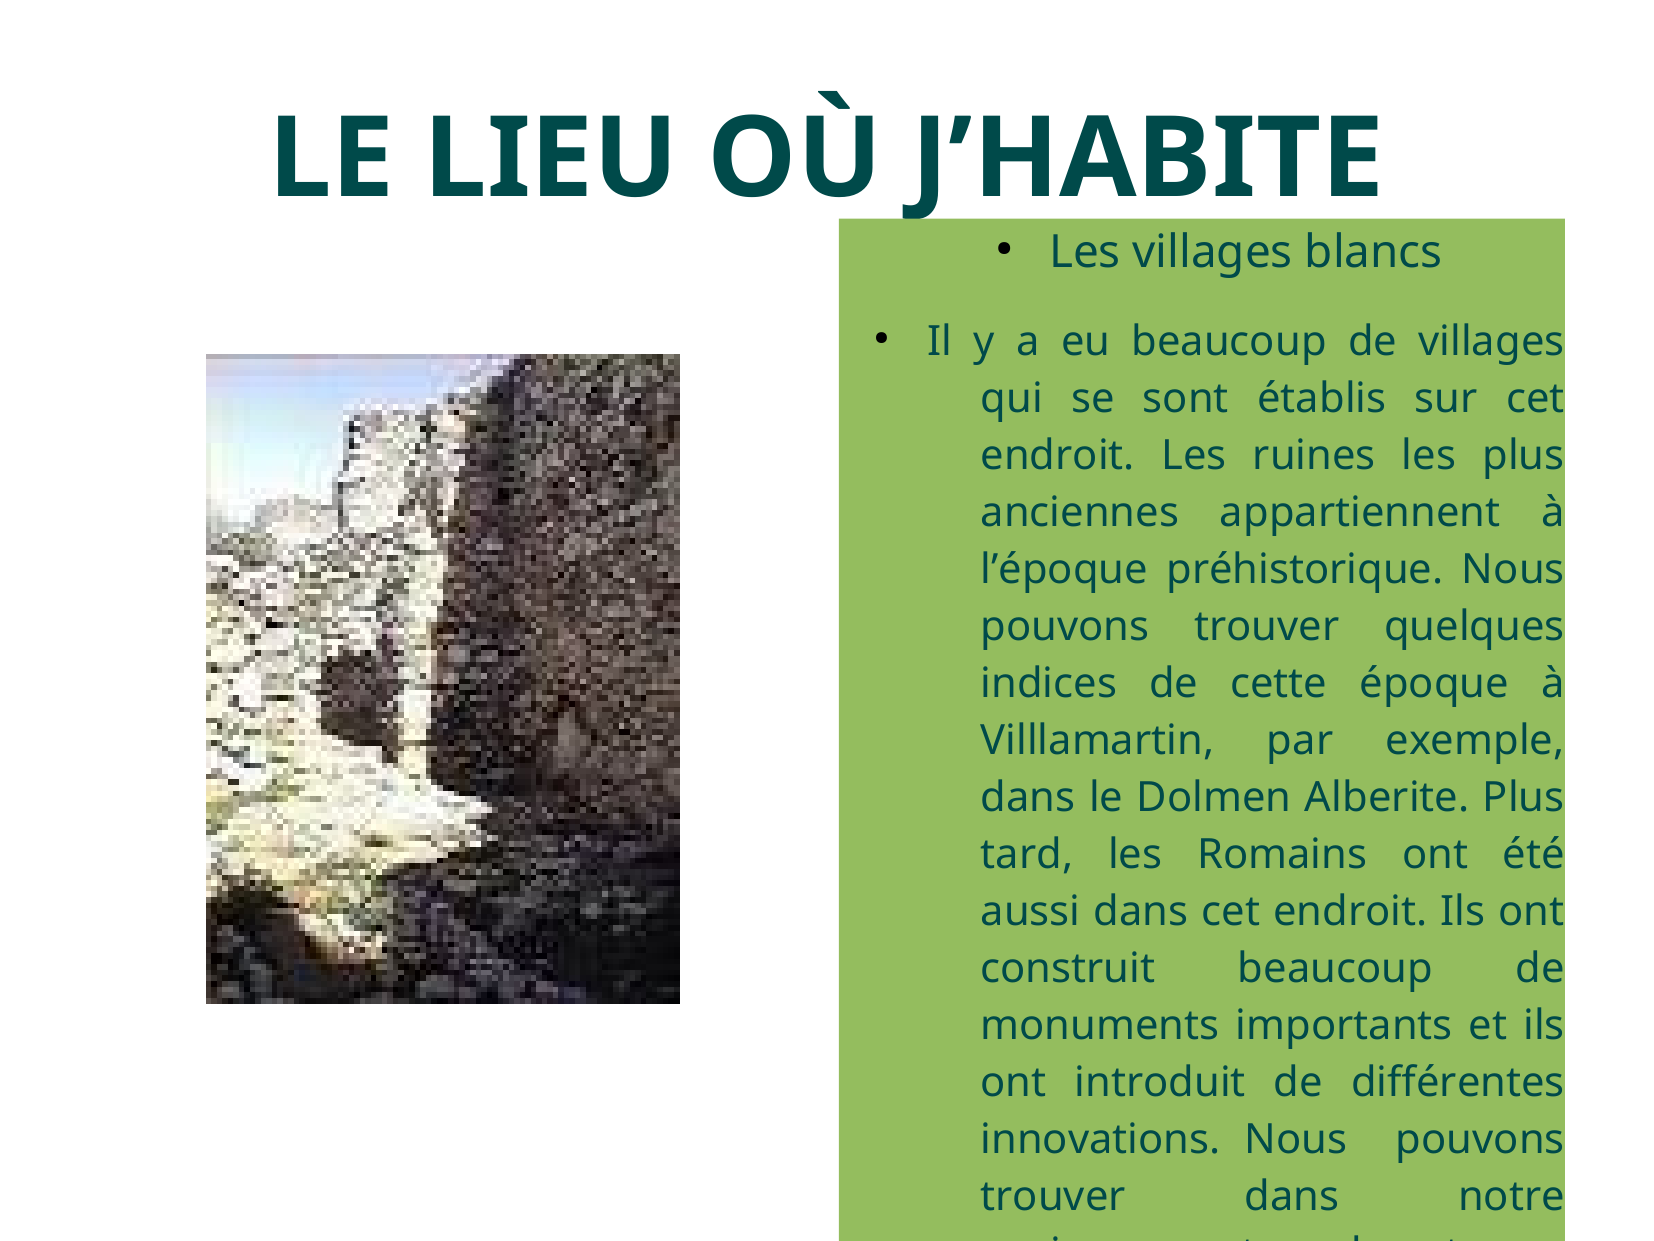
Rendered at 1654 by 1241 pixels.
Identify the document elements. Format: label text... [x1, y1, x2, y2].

picture [206, 354, 680, 1004]
title LE LIEU OÙ J’HABITE [82, 49, 1571, 257]
list Les villages blancs Il y a eu beaucoup de villages qui se sont établis sur cet endroit. Les ruines les plus anciennes appartiennent à l’époque préhistorique. Nous pouvons trouver quelques indices de cette époque à Villlamartin, par exemple, dans le Dolmen Alberite. Plus tard, les Romains ont été aussi dans cet endroit. Ils ont construit beaucoup de monuments importants et ils ont introduit de différentes innovations. Nous pouvons trouver dans notre environement des traces romaines, comme le village romain d’Ocurri, très proche d’Ubrique, situé sur une belle colline appellé « El Salto de la Mora ». [838, 218, 1565, 1182]
